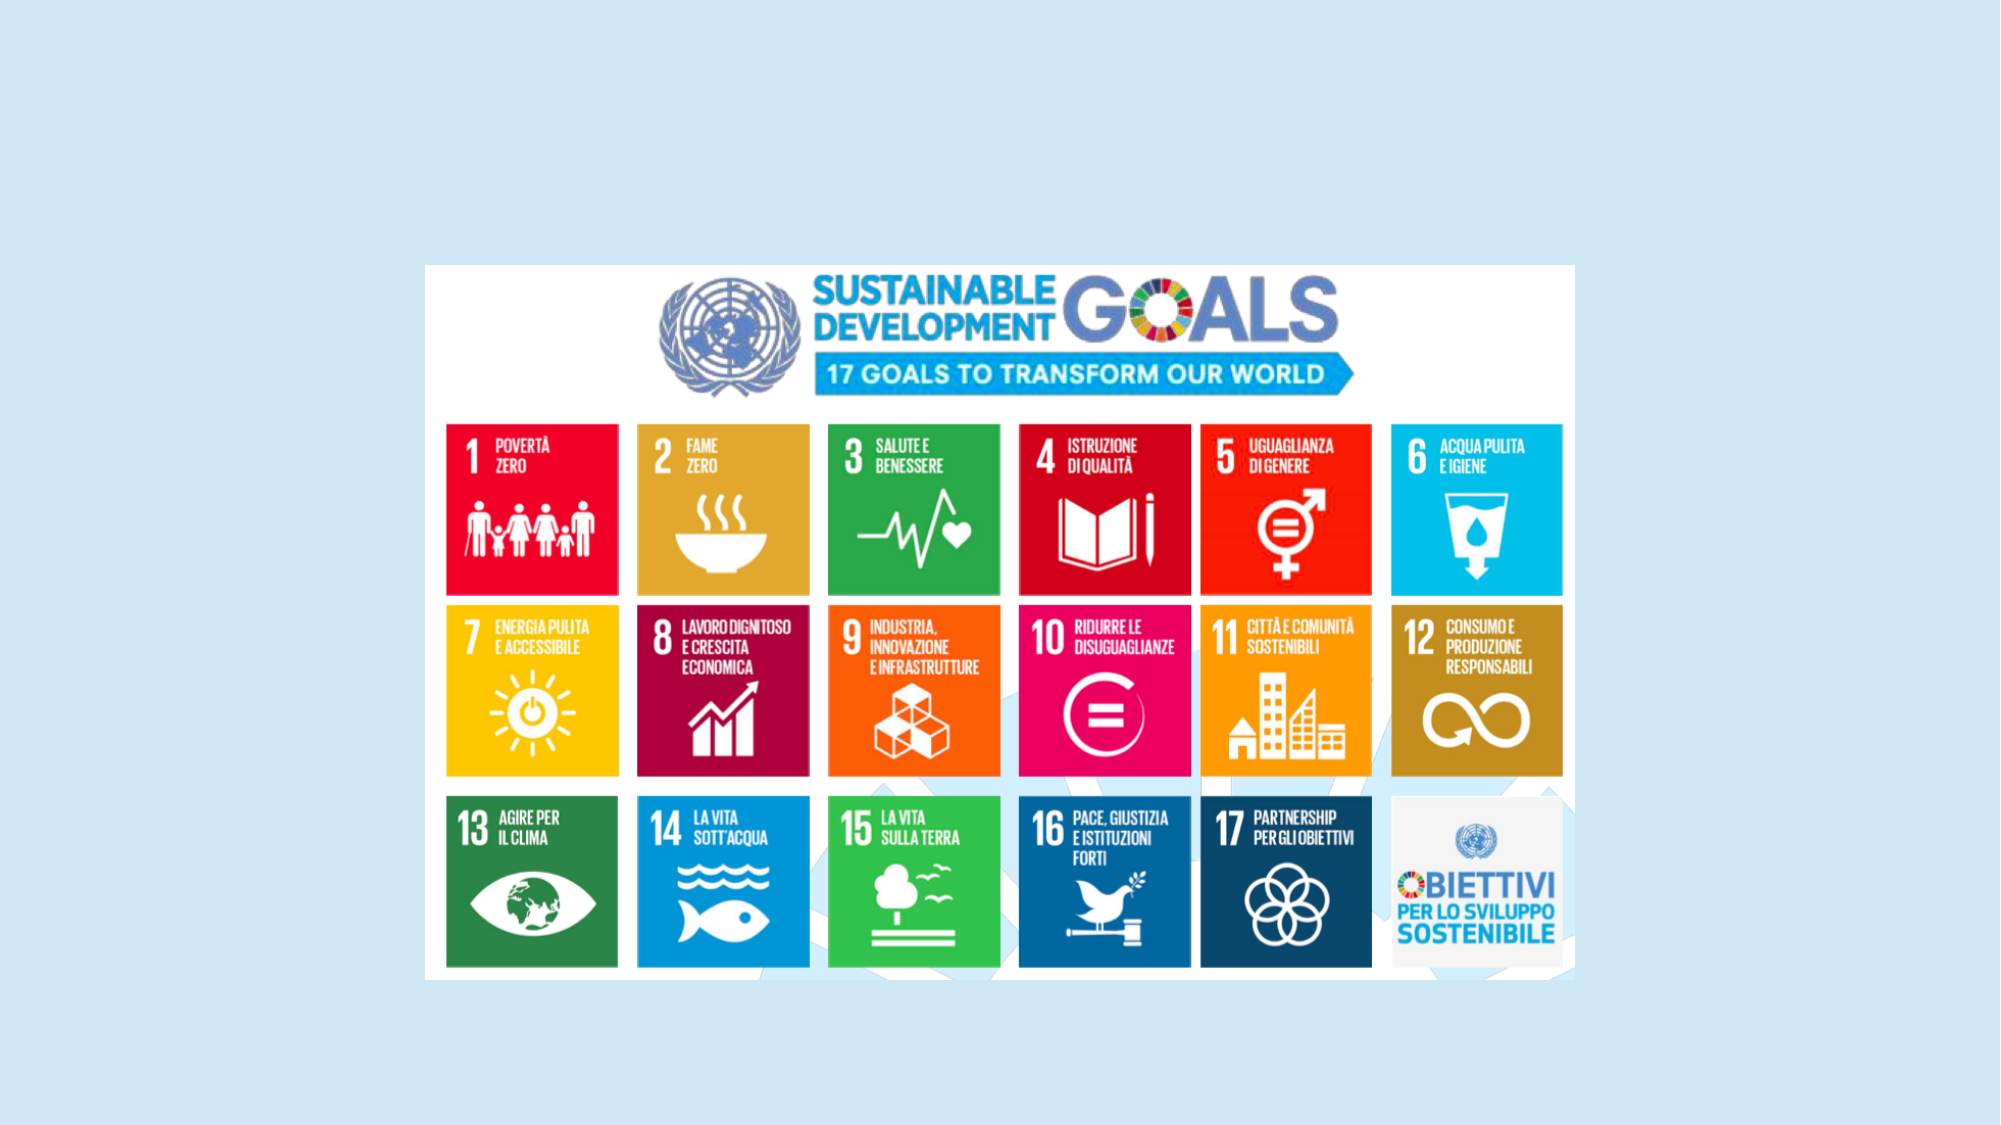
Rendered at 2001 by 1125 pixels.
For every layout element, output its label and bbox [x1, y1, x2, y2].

picture [425, 265, 1575, 980]
